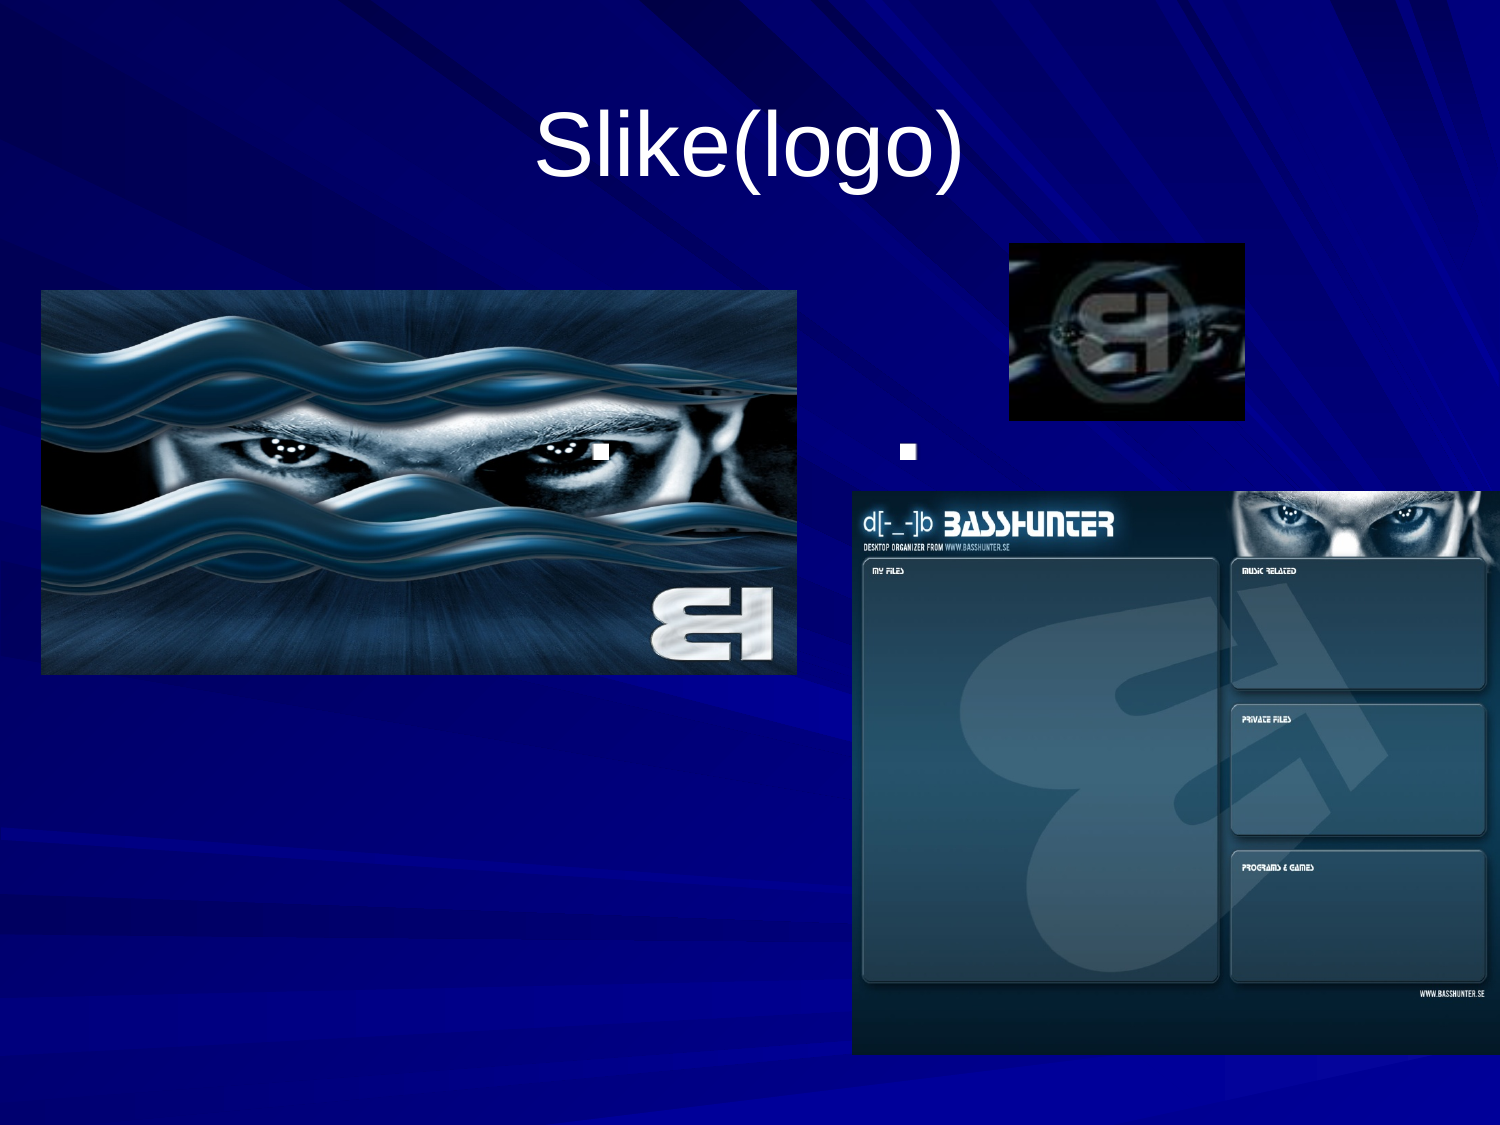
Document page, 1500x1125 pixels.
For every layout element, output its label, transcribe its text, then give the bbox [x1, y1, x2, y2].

picture [1009, 243, 1245, 422]
picture [900, 442, 921, 460]
picture [41, 290, 797, 675]
title Slike(logo) [75, 45, 1425, 234]
picture [852, 491, 1500, 1055]
